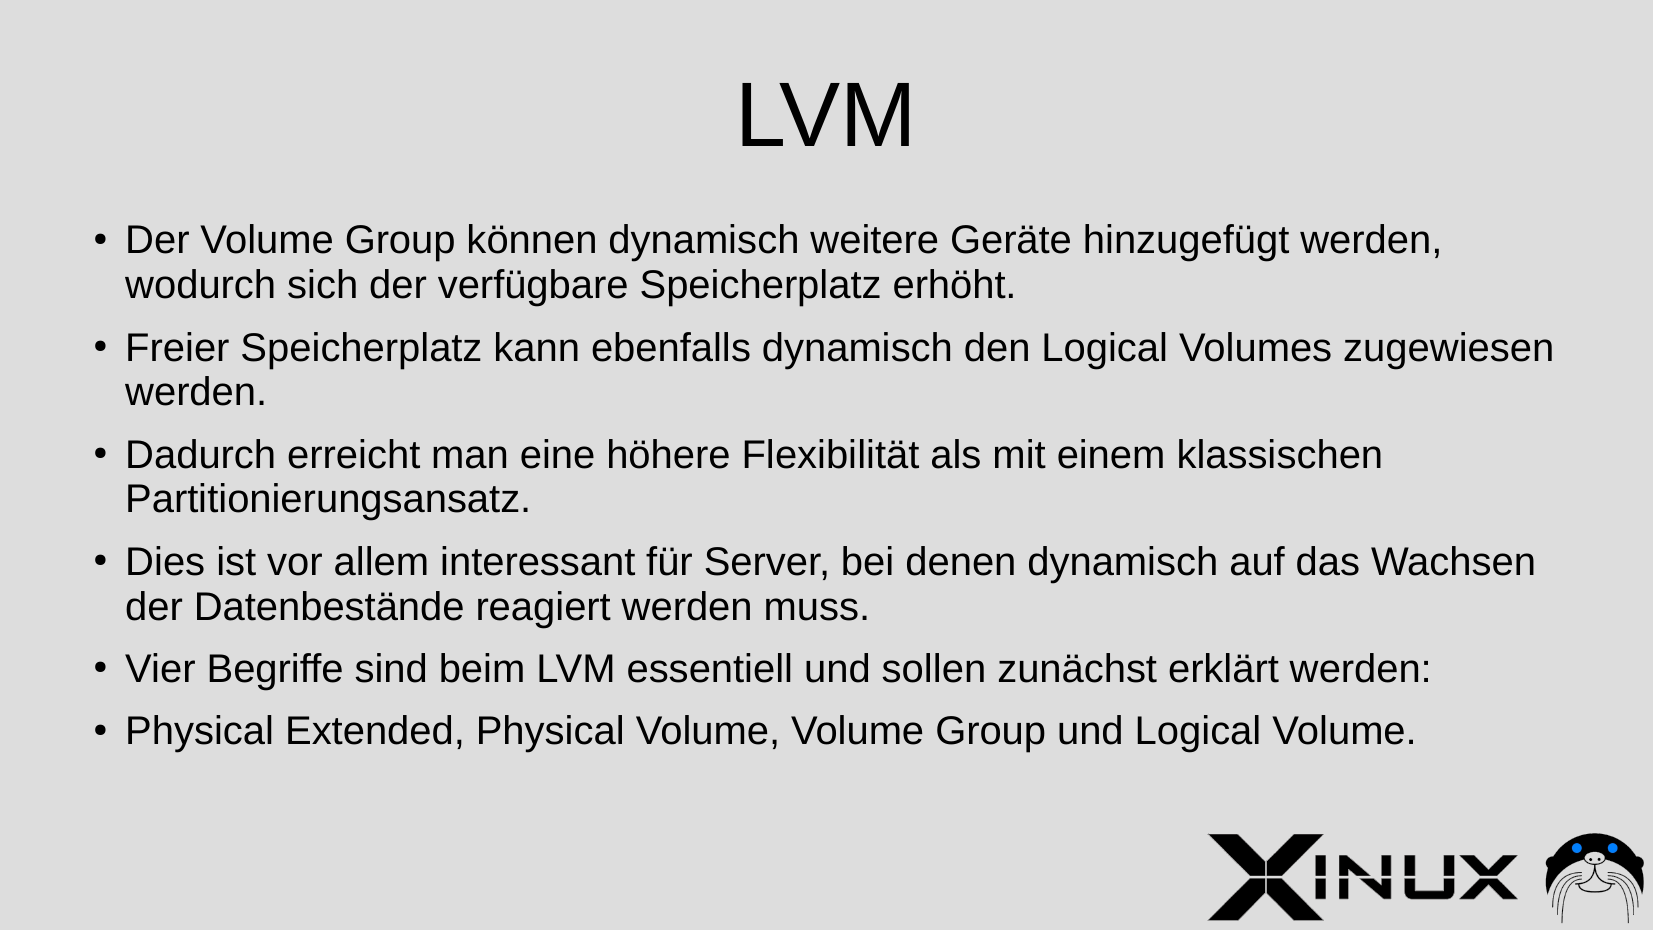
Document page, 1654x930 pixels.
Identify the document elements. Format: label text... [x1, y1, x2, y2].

picture [1200, 824, 1650, 930]
list Der Volume Group können dynamisch weitere Geräte hinzugefügt werden, wodurch sich der verfügbare Speicherplatz erhöht. Freier Speicherplatz kann ebenfalls dynamisch den Logical Volumes zugewiesen werden. Dadurch erreicht man eine höhere Flexibilität als mit einem klassischen Partitionierungsansatz. Dies ist vor allem interessant für Server, bei denen dynamisch auf das Wachsen der Datenbestände reagiert werden muss. Vier Begriffe sind beim LVM essentiell und sollen zunächst erklärt werden: Physical Extended, Physical Volume, Volume Group und Logical Volume. [82, 217, 1571, 757]
title LVM [82, 37, 1571, 193]
